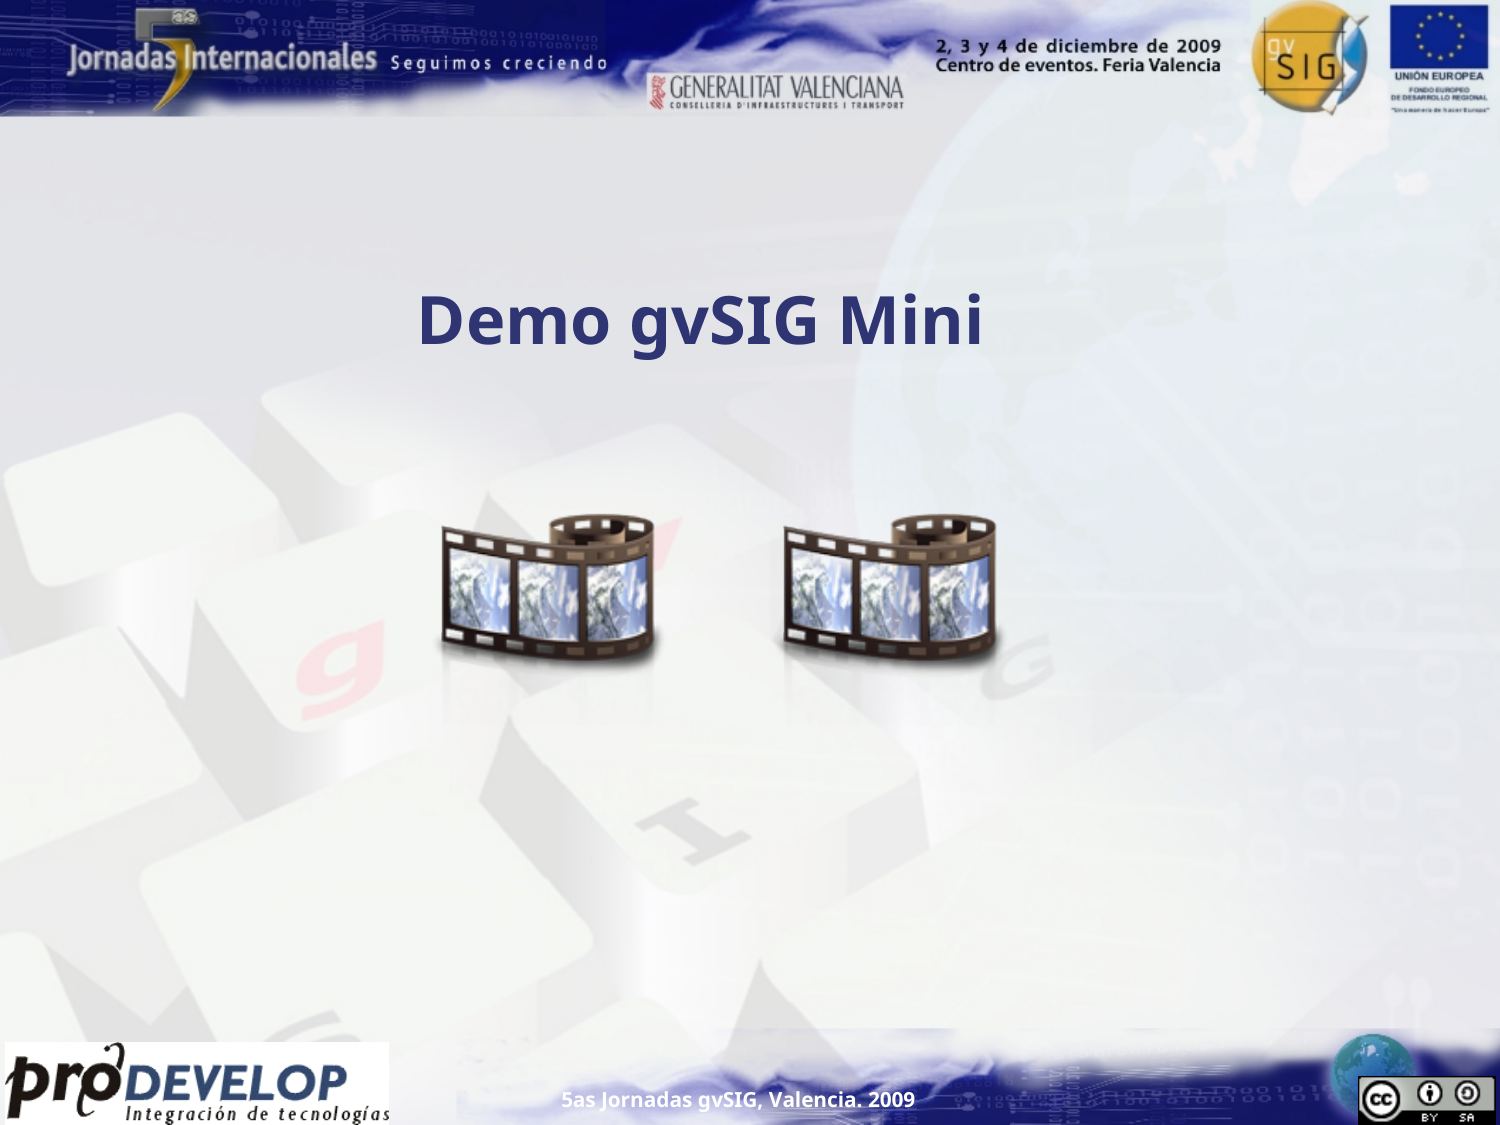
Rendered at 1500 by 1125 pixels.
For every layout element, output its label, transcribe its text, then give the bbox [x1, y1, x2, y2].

title Demo gvSIG Mini [25, 224, 1376, 413]
picture [0, 0, 1500, 1125]
